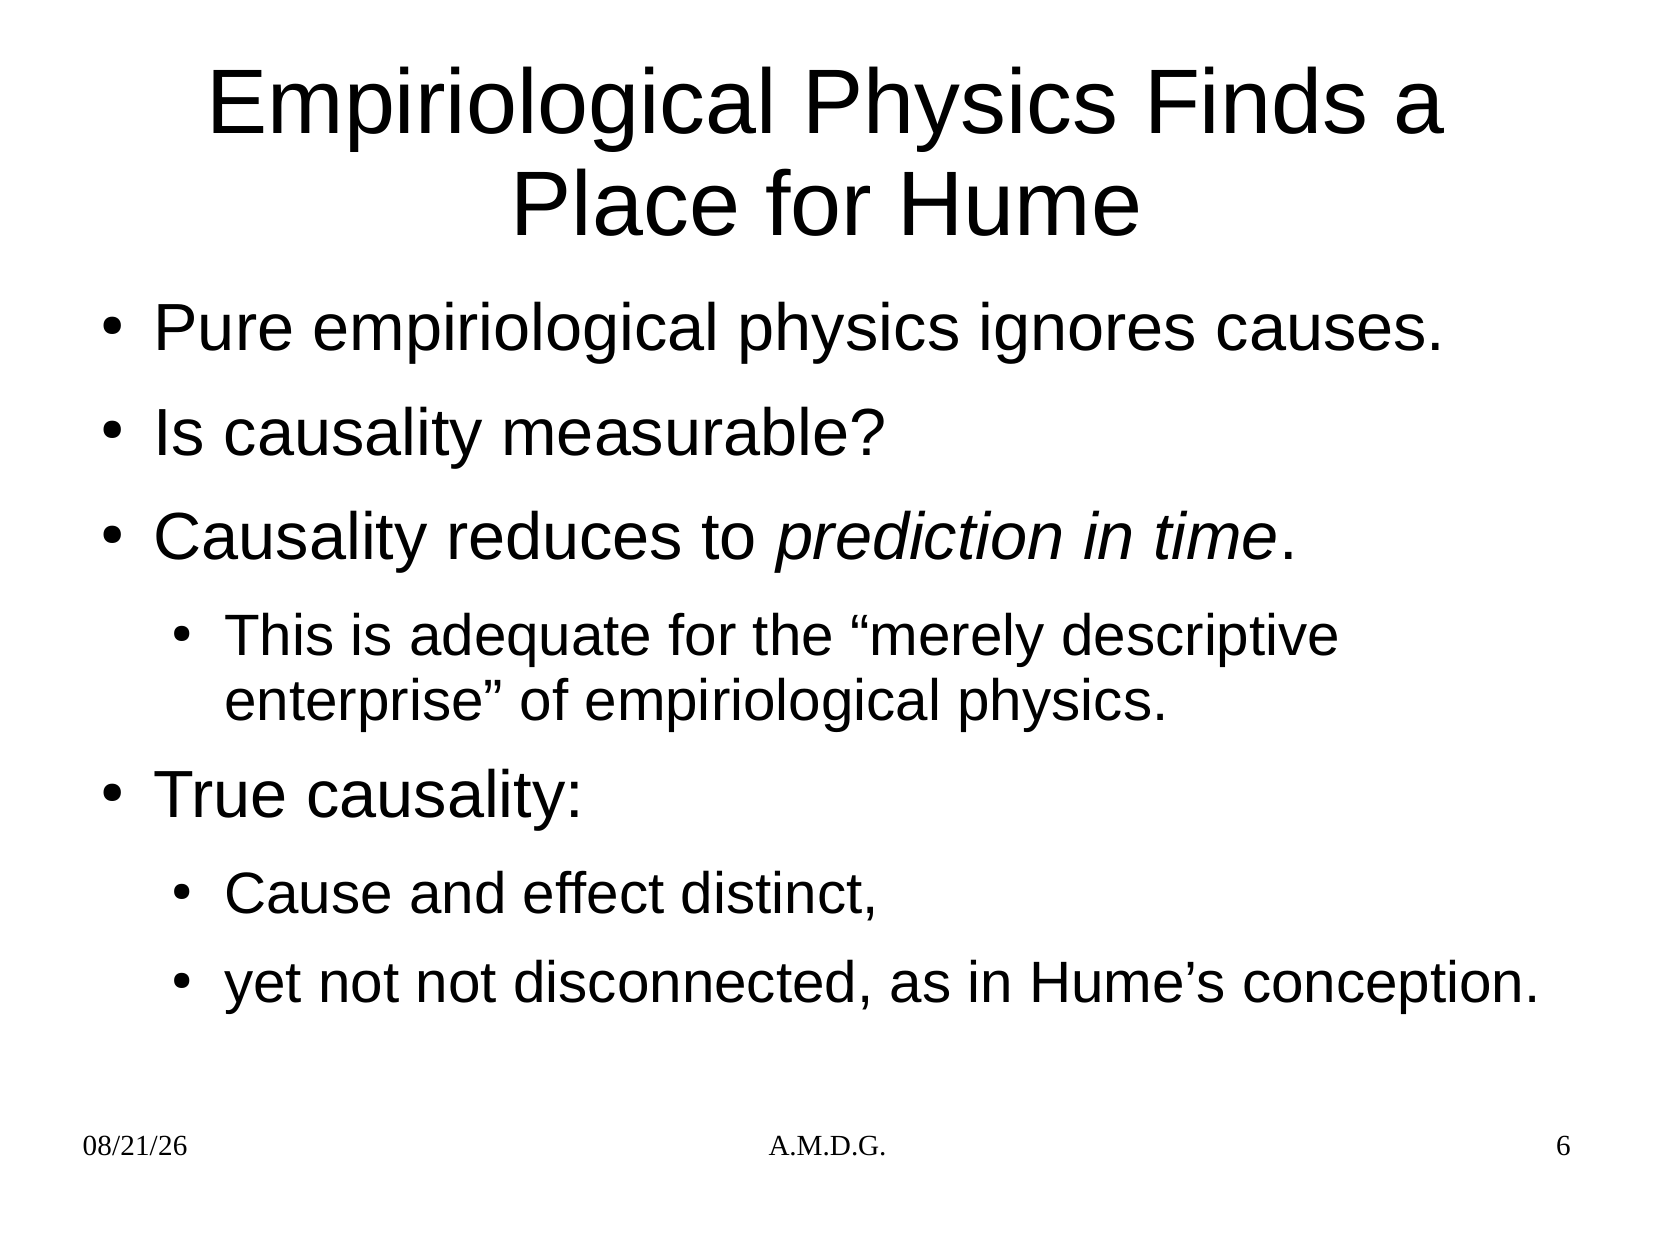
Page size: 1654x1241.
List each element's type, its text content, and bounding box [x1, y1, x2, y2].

title Empiriological Physics Finds a Place for Hume [82, 49, 1571, 257]
list Pure empiriological physics ignores causes. Is causality measurable? Causality reduces to prediction in time. This is adequate for the “merely descriptive enterprise” of empiriological physics. True causality: Cause and effect distinct, yet not not disconnected, as in Hume’s conception. [82, 290, 1571, 1109]
